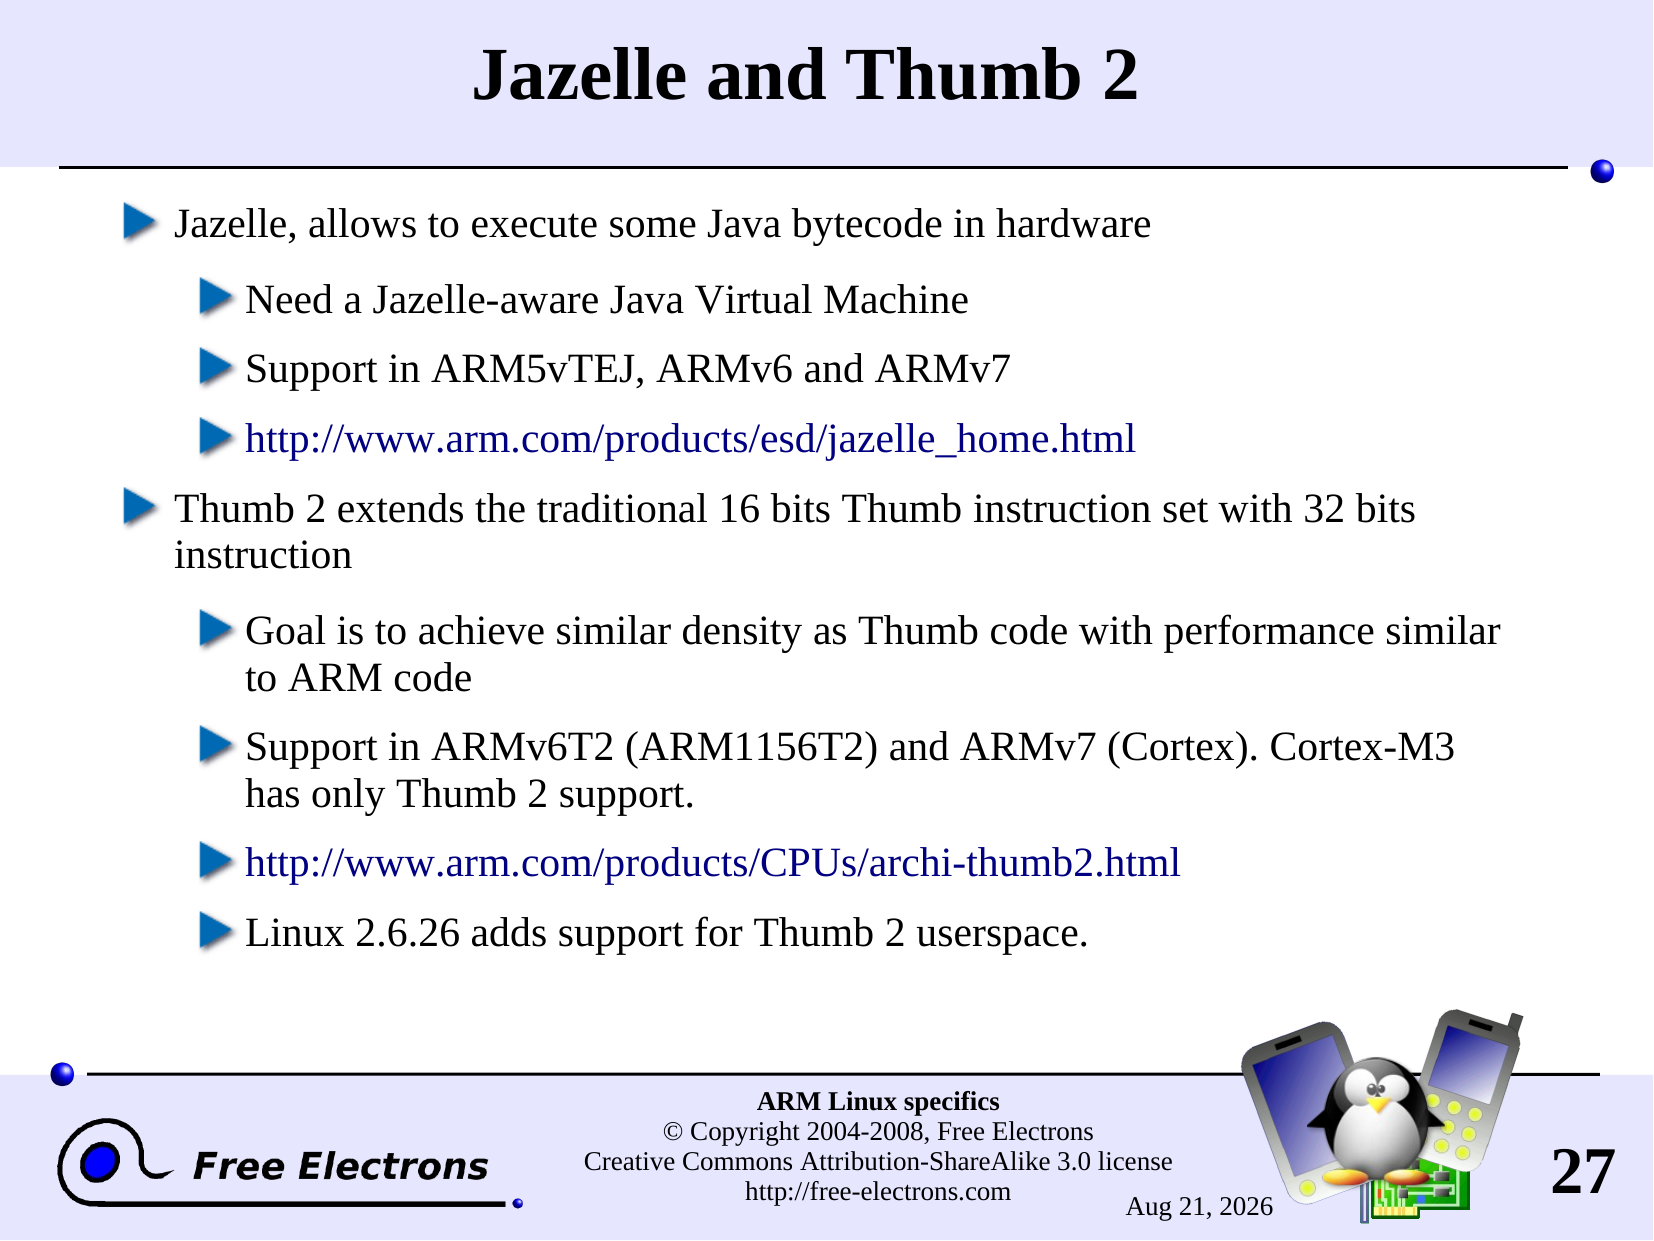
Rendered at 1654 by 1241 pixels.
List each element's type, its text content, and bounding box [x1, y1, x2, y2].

picture [1225, 1007, 1538, 1241]
title Jazelle and Thumb 2 [60, 25, 1551, 124]
picture [50, 1107, 527, 1216]
list Jazelle, allows to execute some Java bytecode in hardware Need a Jazelle-aware Java Virtual Machine Support in ARM5vTEJ, ARMv6 and ARMv7 http://www.arm.com/products/esd/jazelle_home.html Thumb 2 extends the traditional 16 bits Thumb instruction set with 32 bits instruction Goal is to achieve similar density as Thumb code with performance similar to ARM code Support in ARMv6T2 (ARM1156T2) and ARMv7 (Cortex). Cortex-M3 has only Thumb 2 support. http://www.arm.com/products/CPUs/archi-thumb2.html Linux 2.6.26 adds support for Thumb 2 userspace. [103, 200, 1516, 1050]
